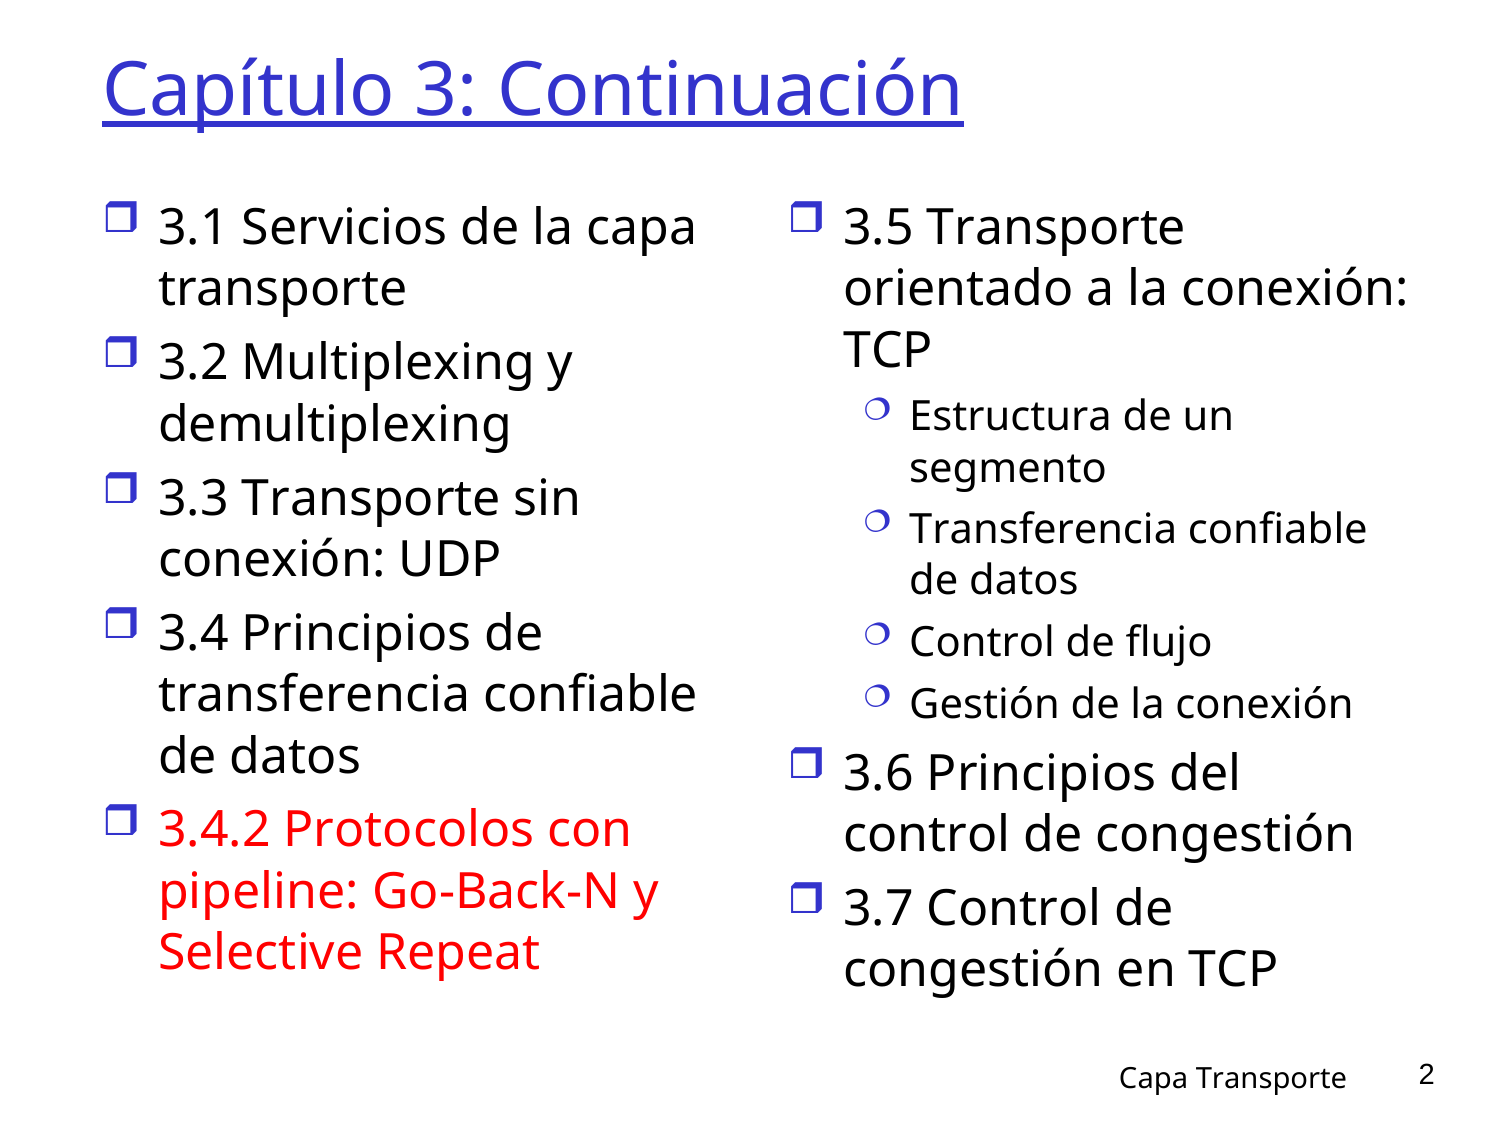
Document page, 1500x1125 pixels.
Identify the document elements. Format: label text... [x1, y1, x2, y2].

title Capítulo 3: Continuación [87, 15, 1463, 158]
list 3.1 Servicios de la capa transporte 3.2 Multiplexing y demultiplexing 3.3 Transporte sin conexión: UDP 3.4 Principios de transferencia confiable de datos 3.4.2 Protocolos con pipeline: Go-Back-N y Selective Repeat [87, 187, 741, 1041]
list 3.5 Transporte orientado a la conexión: TCP Estructura de un segmento Transferencia confiable de datos Control de flujo Gestión de la conexión 3.6 Principios del control de congestión 3.7 Control de congestión en TCP [772, 187, 1426, 1041]
